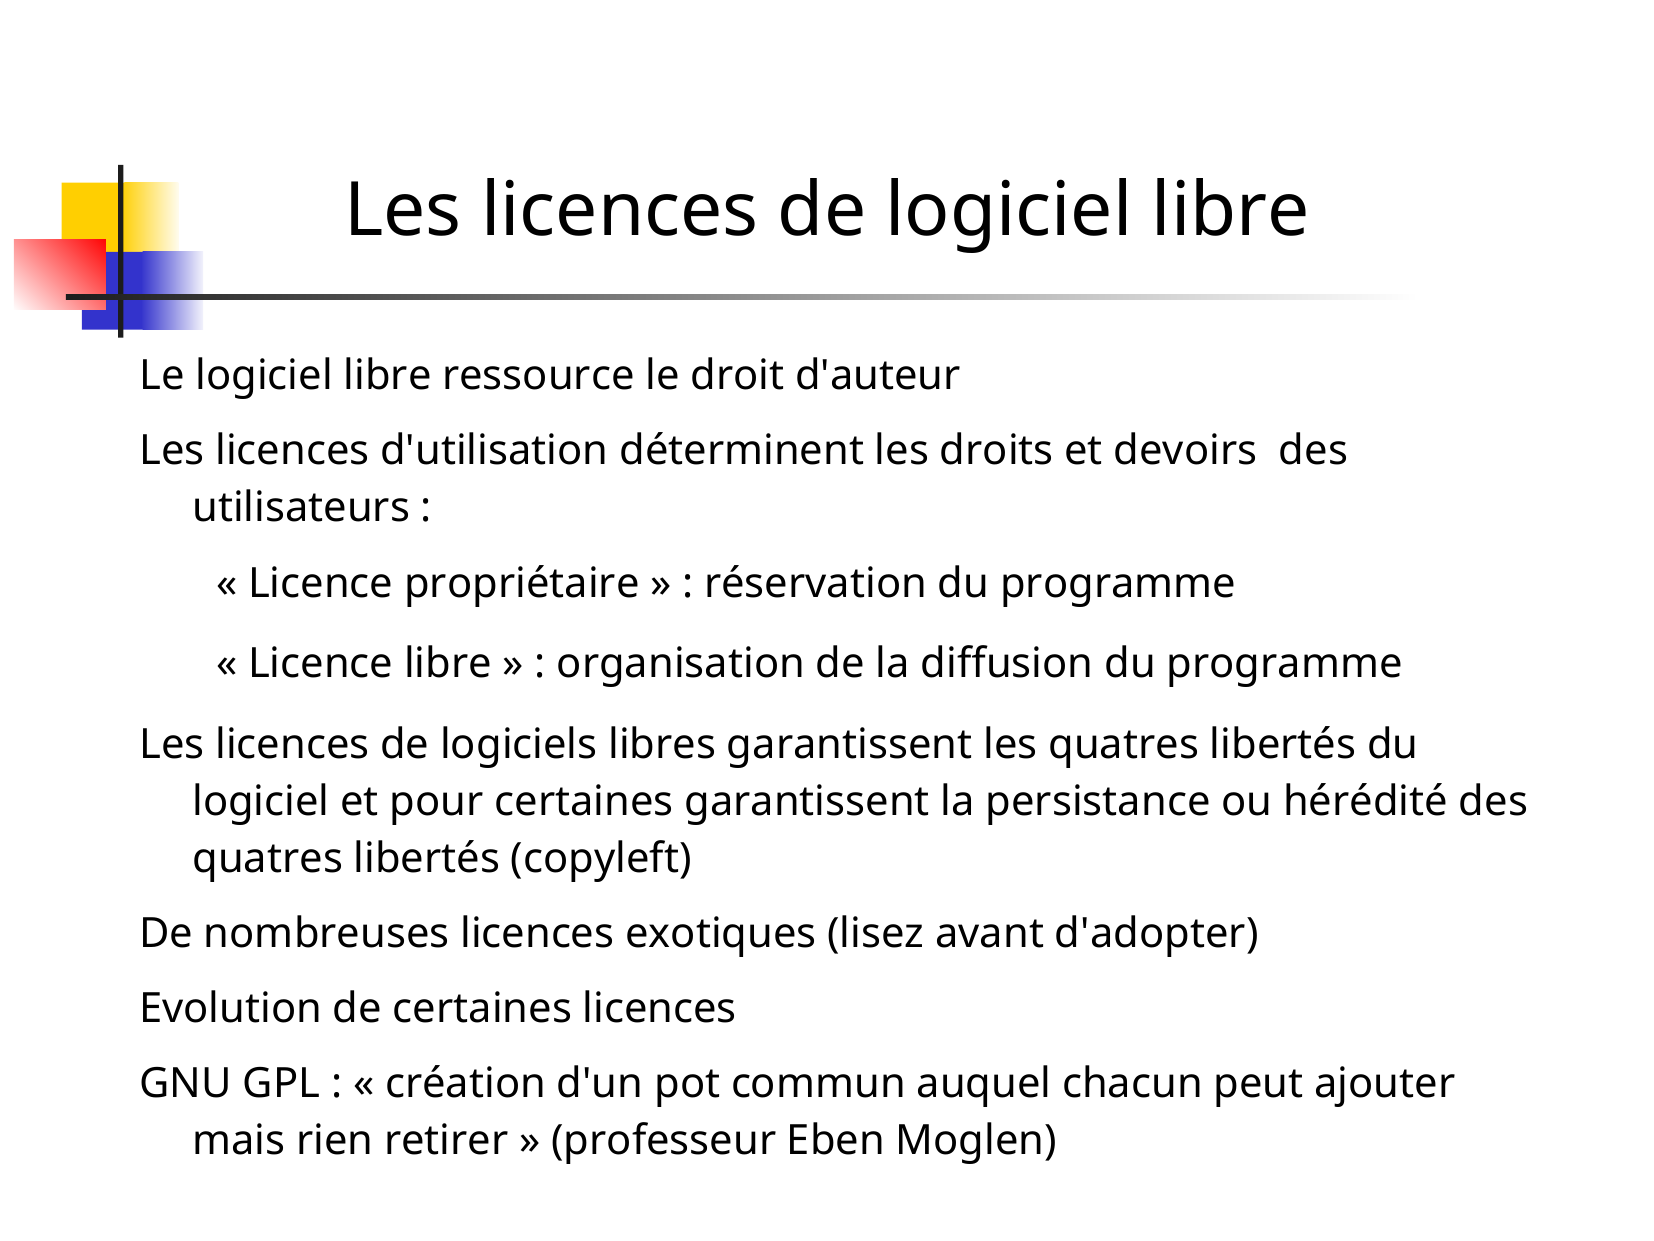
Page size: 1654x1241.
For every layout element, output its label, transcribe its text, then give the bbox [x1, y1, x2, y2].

title Les licences de logiciel libre [121, 102, 1534, 311]
list Le logiciel libre ressource le droit d'auteur Les licences d'utilisation déterminent les droits et devoirs des utilisateurs : « Licence propriétaire » : réservation du programme « Licence libre » : organisation de la diffusion du programme Les licences de logiciels libres garantissent les quatres libertés du logiciel et pour certaines garantissent la persistance ou hérédité des quatres libertés (copyleft) De nombreuses licences exotiques (lisez avant d'adopter) Evolution de certaines licences GNU GPL : « création d'un pot commun auquel chacun peut ajouter mais rien retirer » (professeur Eben Moglen) [121, 344, 1534, 1187]
